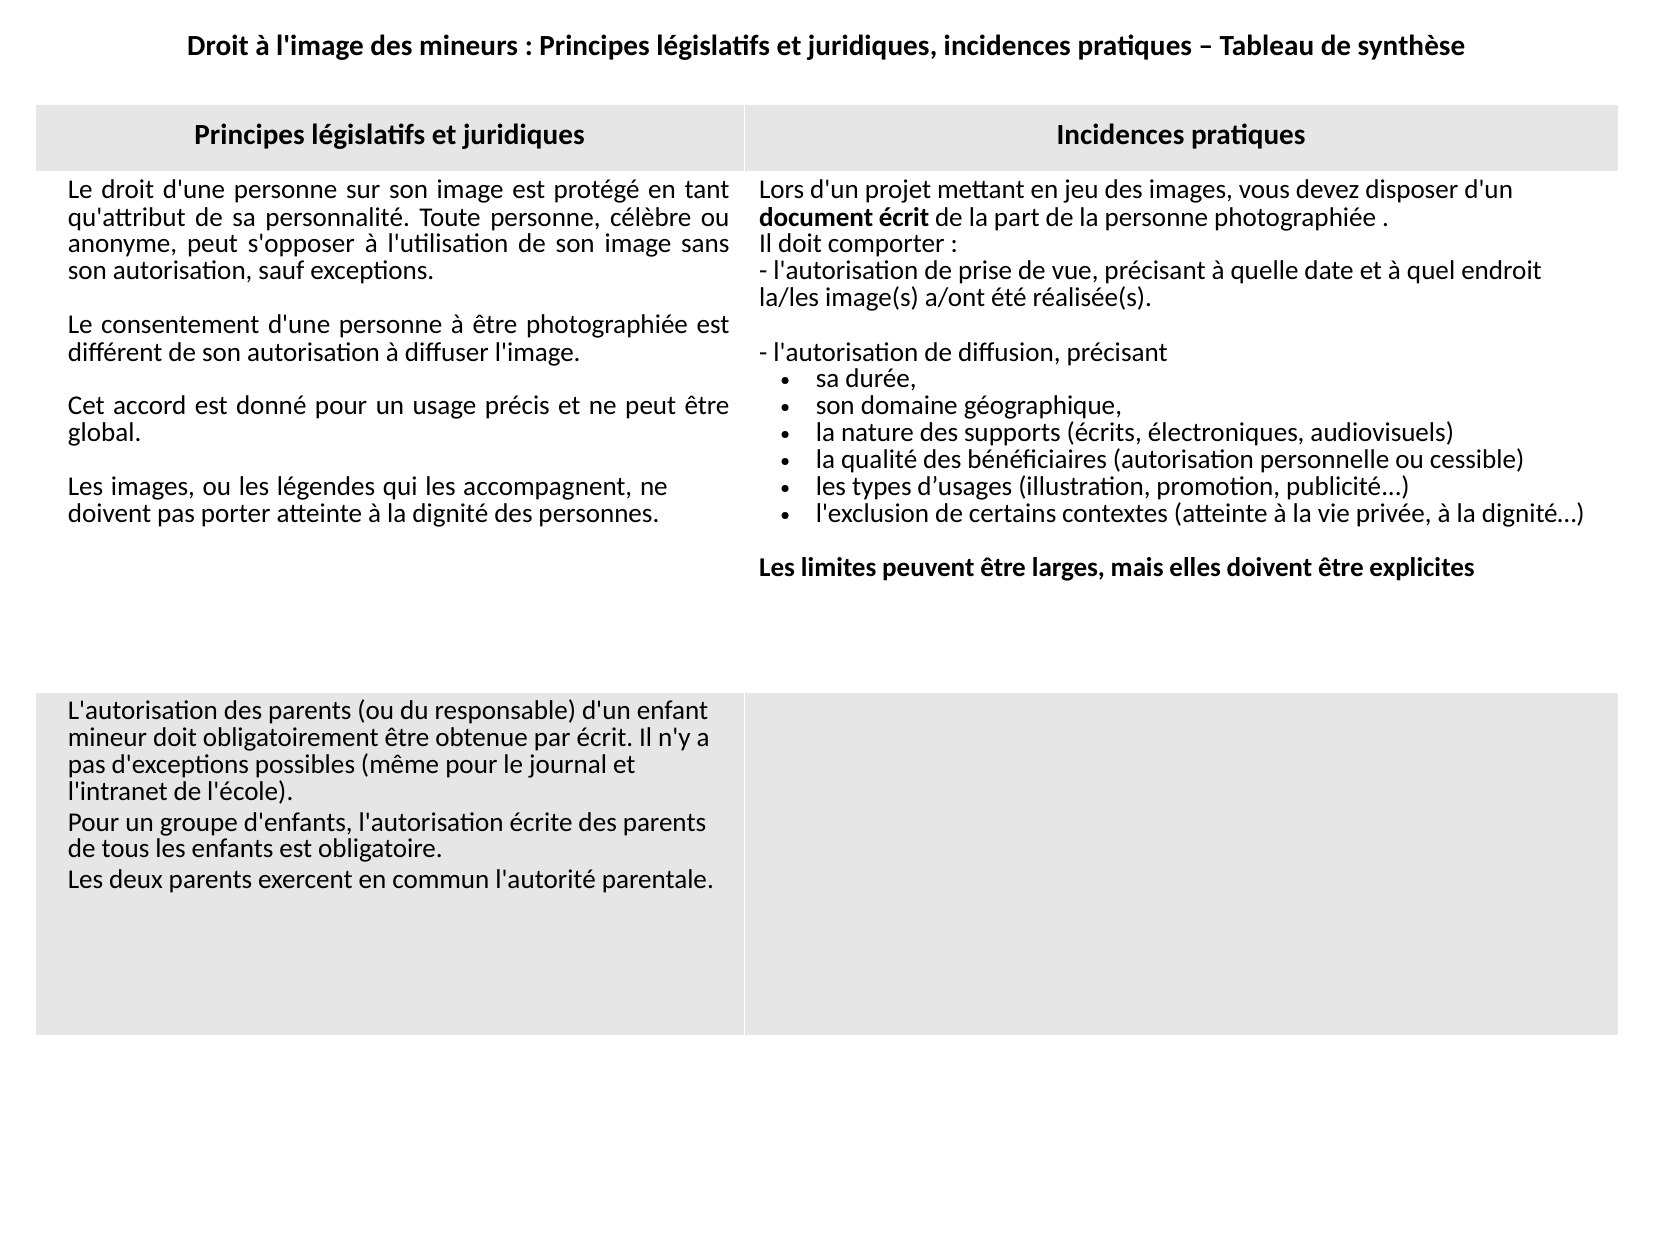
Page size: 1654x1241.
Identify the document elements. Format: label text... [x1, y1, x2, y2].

table_cell [745, 693, 1618, 1035]
table_cell Incidences pratiques [745, 105, 1618, 171]
table_cell Lors d'un projet mettant en jeu des images, vous devez disposer d'un document écrit de la part de la personne photographiée . Il doit comporter : - l'autorisation de prise de vue, précisant à quelle date et à quel endroit la/les image(s) a/ont été réalisée(s). - l'autorisation de diffusion, précisant sa durée, son domaine géographique, la nature des supports (écrits, électroniques, audiovisuels) la qualité des bénéficiaires (autorisation personnelle ou cessible) les types d’usages (illustration, promotion, publicité...) l'exclusion de certains contextes (atteinte à la vie privée, à la dignité…) Les limites peuvent être larges, mais elles doivent être explicites [745, 172, 1618, 692]
table_cell [745, 1036, 1618, 1193]
table_header Droit à l'image des mineurs : Principes législatifs et juridiques, incidences pratiques – Tableau de synthèse [36, 27, 1618, 104]
table_cell [36, 1036, 744, 1193]
table_cell Principes législatifs et juridiques [36, 105, 744, 171]
table_cell L'autorisation des parents (ou du responsable) d'un enfant mineur doit obligatoirement être obtenue par écrit. Il n'y a pas d'exceptions possibles (même pour le journal et l'intranet de l'école). Pour un groupe d'enfants, l'autorisation écrite des parents de tous les enfants est obligatoire. Les deux parents exercent en commun l'autorité parentale. [36, 693, 744, 1035]
table_cell Le droit d'une personne sur son image est protégé en tant qu'attribut de sa personnalité. Toute personne, célèbre ou anonyme, peut s'opposer à l'utilisation de son image sans son autorisation, sauf exceptions. Le consentement d'une personne à être photographiée est différent de son autorisation à diffuser l'image. Cet accord est donné pour un usage précis et ne peut être global. Les images, ou les légendes qui les accompagnent, ne doivent pas porter atteinte à la dignité des personnes. [36, 172, 744, 692]
